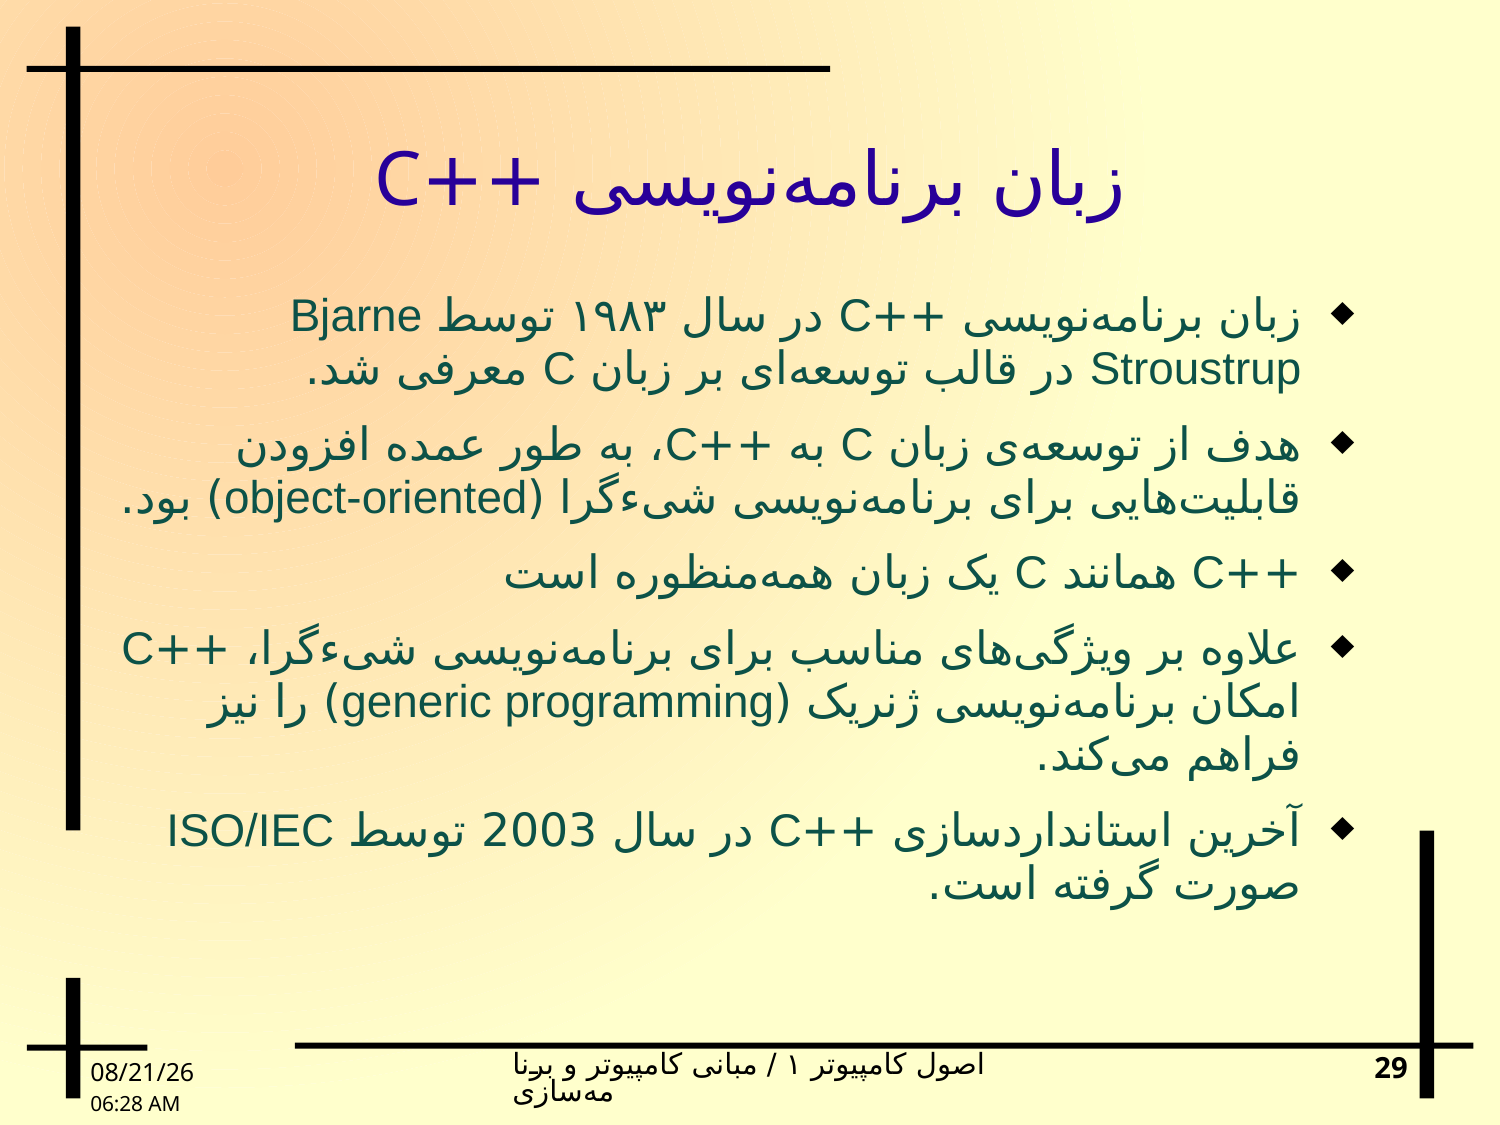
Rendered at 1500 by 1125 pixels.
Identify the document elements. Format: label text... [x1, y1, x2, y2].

list زبان برنامه‌نویسی ++C در سال ۱۹۸۳ توسط Bjarne Stroustrup در قالب توسعه‌ای بر زبان C معرفی شد. هدف از توسعه‌ی زبان C به ++C، به طور عمده افزودن قابلیت‌هایی برای برنامه‌نویسی شیءگرا (object-oriented) بود. ++C همانند C یک زبان همه‌منظوره است علاوه بر ویژگی‌های مناسب برای برنامه‌نویسی شی‌ءگرا، ++C امکان برنامه‌نویسی ژنریک (generic programming) را نیز فراهم می‌کند. آخرین استانداردسازی ++C در سال 2003 توسط ISO/IEC صورت گرفته است. [104, 289, 1426, 1022]
title زبان برنامه‌نویسی ++C [109, 115, 1391, 239]
